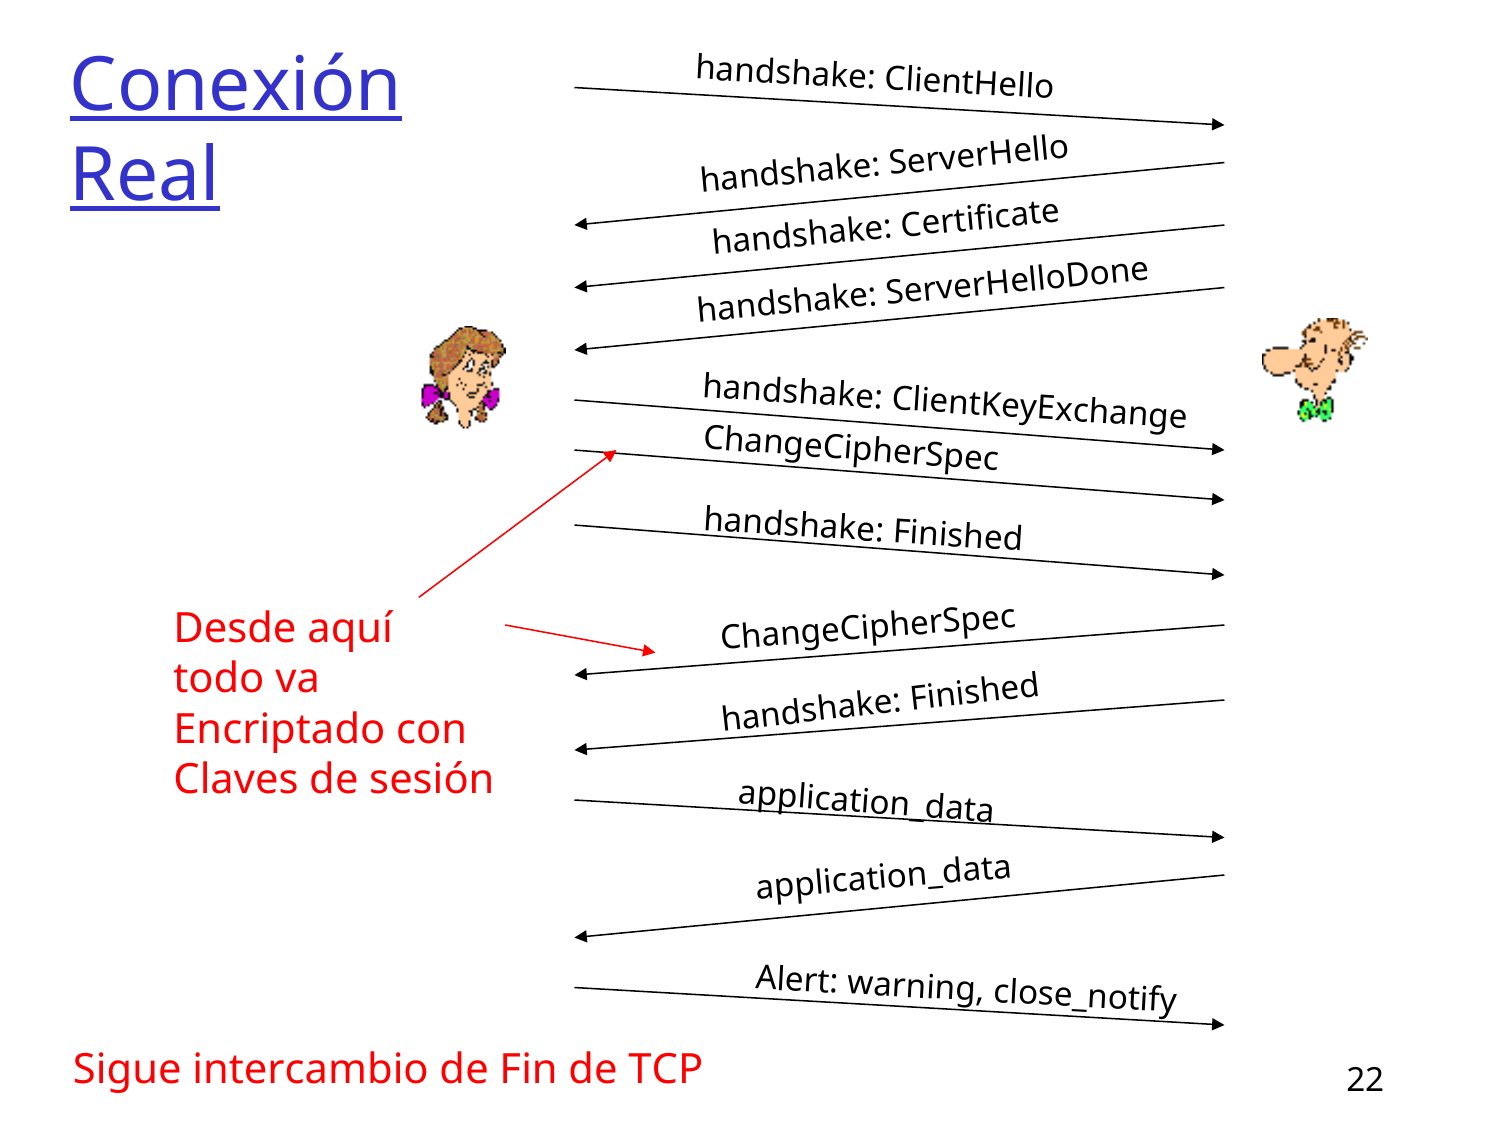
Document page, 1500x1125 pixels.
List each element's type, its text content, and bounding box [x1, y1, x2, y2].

text_box handshake: Finished [703, 652, 1058, 748]
text_box Sigue intercambio de Fin de TCP [58, 1033, 719, 1100]
text_box Desde aquí todo va Encriptado con Claves de sesión [158, 593, 510, 810]
text_box handshake: ClientHello [679, 37, 1071, 115]
title Conexión Real [54, 27, 575, 223]
text_box application_data [738, 835, 1029, 916]
picture [418, 326, 506, 434]
text_box Alert: warning, close_notify [739, 947, 1194, 1028]
text_box handshake: ServerHelloDone [679, 237, 1167, 339]
text_box handshake: Certificate [694, 179, 1078, 271]
text_box ChangeCipherSpec [703, 585, 1033, 666]
text_box application_data [721, 761, 1013, 838]
text_box handshake: Finished [687, 488, 1041, 567]
text_box handshake: ServerHello [682, 115, 1087, 209]
text_box handshake: ClientKeyExchange [686, 355, 1205, 445]
picture [1262, 318, 1368, 427]
text_box ChangeCipherSpec [686, 406, 1017, 487]
